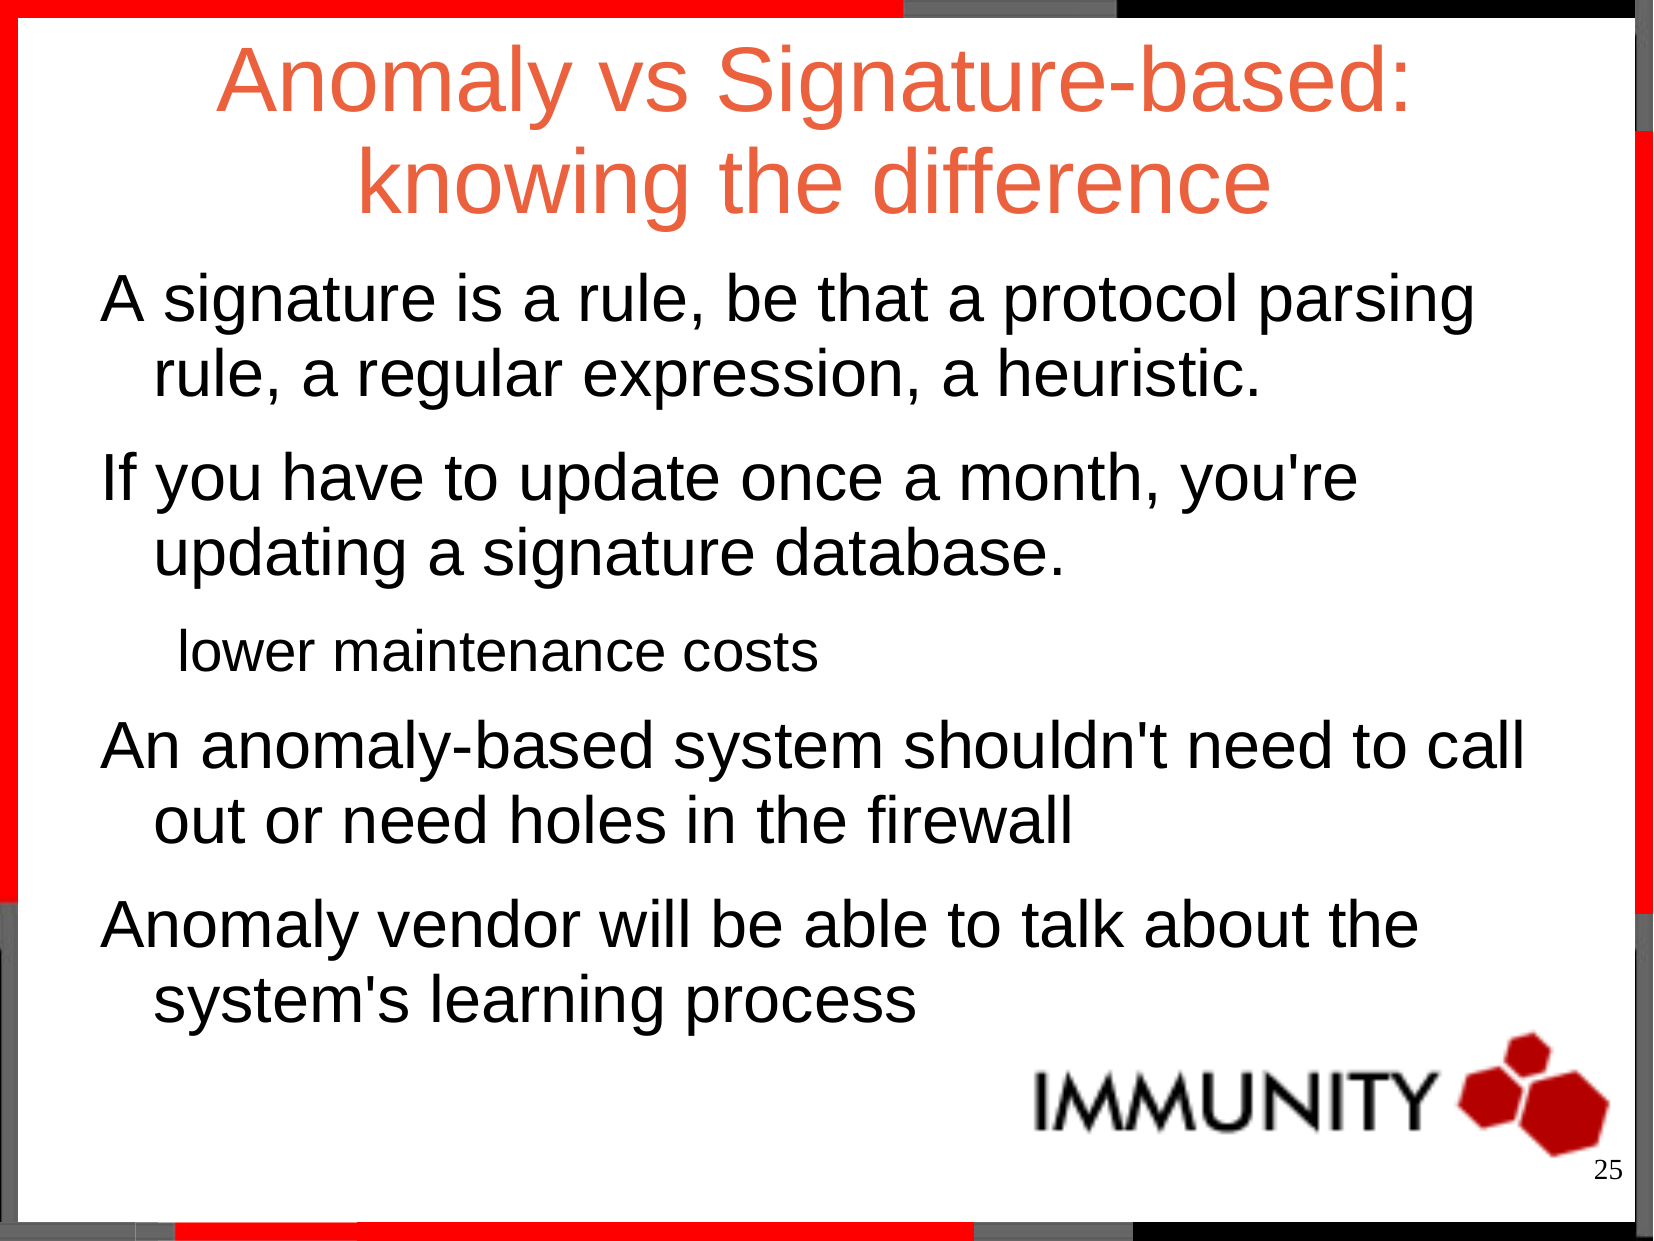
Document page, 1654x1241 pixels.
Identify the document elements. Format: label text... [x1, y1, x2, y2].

picture [0, 0, 1653, 1241]
title Anomaly vs Signature-based: knowing the difference [72, 27, 1560, 234]
list A signature is a rule, be that a protocol parsing rule, a regular expression, a heuristic. If you have to update once a month, you're updating a signature database. lower maintenance costs An anomaly-based system shouldn't need to call out or need holes in the firewall Anomaly vendor will be able to talk about the system's learning process [82, 261, 1571, 1241]
